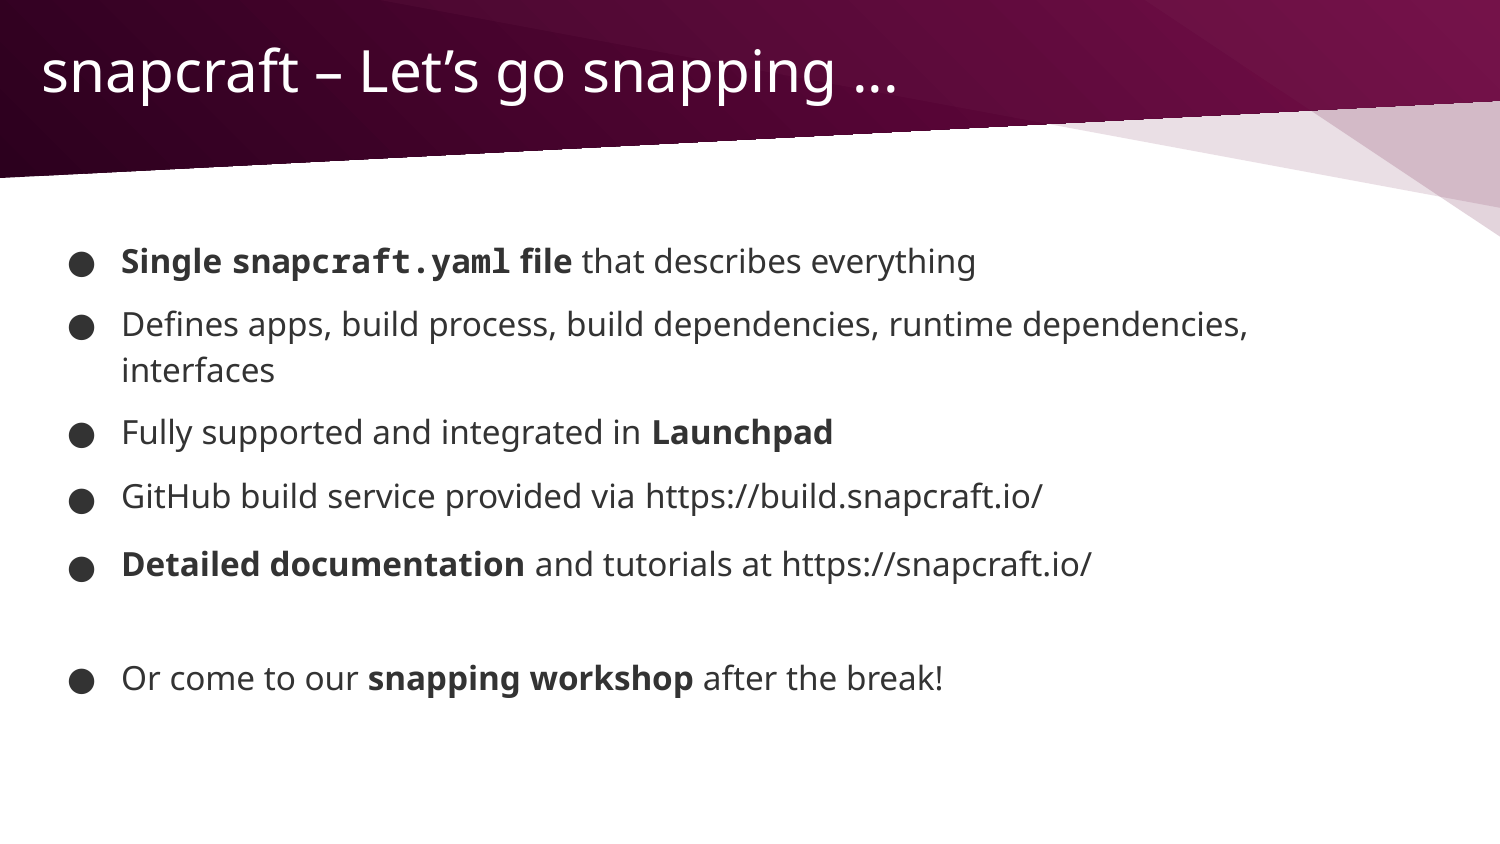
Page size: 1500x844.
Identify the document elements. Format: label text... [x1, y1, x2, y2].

title snapcraft – Let’s go snapping ... [41, 5, 1336, 134]
list Single snapcraft.yaml file that describes everything Defines apps, build process, build dependencies, runtime dependencies, interfaces Fully supported and integrated in Launchpad GitHub build service provided via https://build.snapcraft.io/ Detailed documentation and tutorials at https://snapcraft.io/ Or come to our snapping workshop after the break! [35, 229, 1324, 789]
